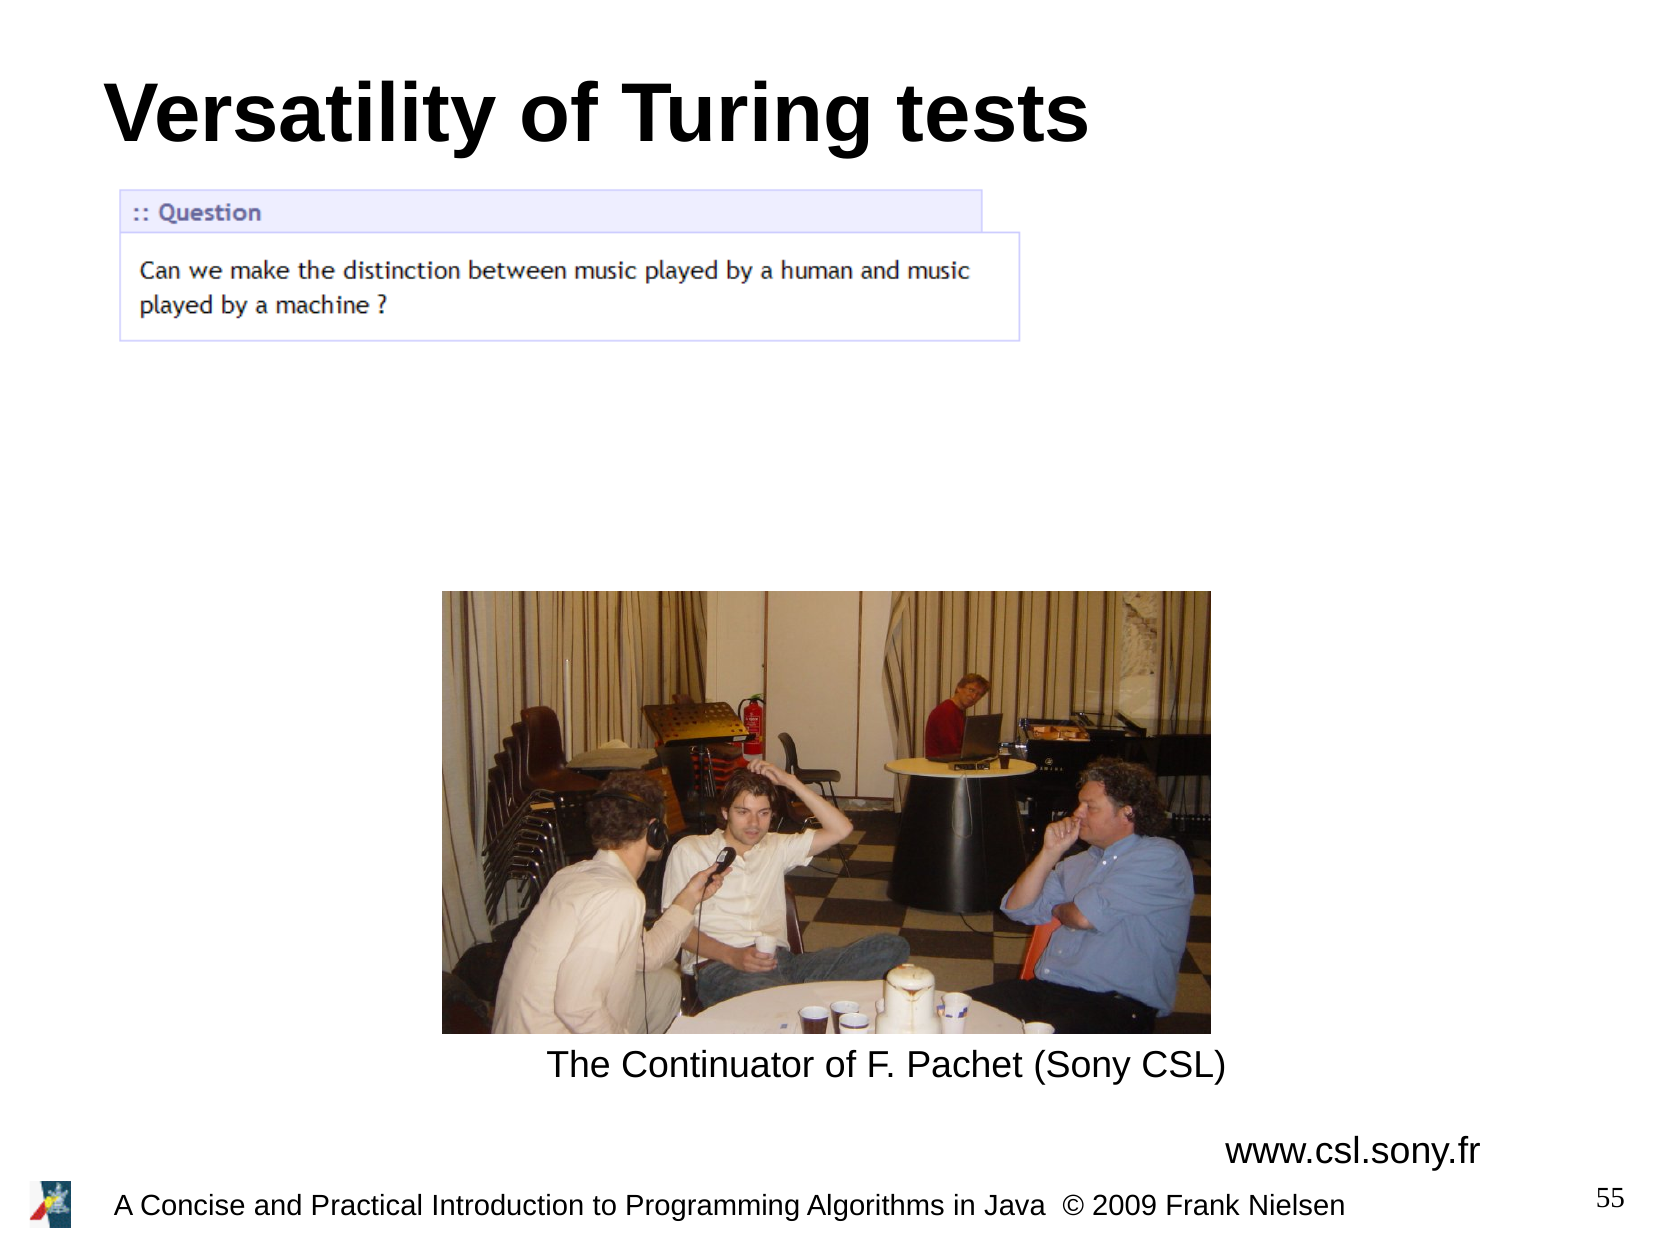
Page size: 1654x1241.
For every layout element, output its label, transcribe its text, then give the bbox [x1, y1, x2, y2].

picture [118, 177, 1022, 345]
picture [442, 591, 1211, 1034]
picture [29, 1181, 71, 1228]
text_box www.csl.sony.fr [1210, 1122, 1494, 1179]
text_box Versatility of Turing tests [88, 59, 1108, 167]
text_box The Continuator of F. Pachet (Sony CSL) [531, 1035, 1242, 1093]
